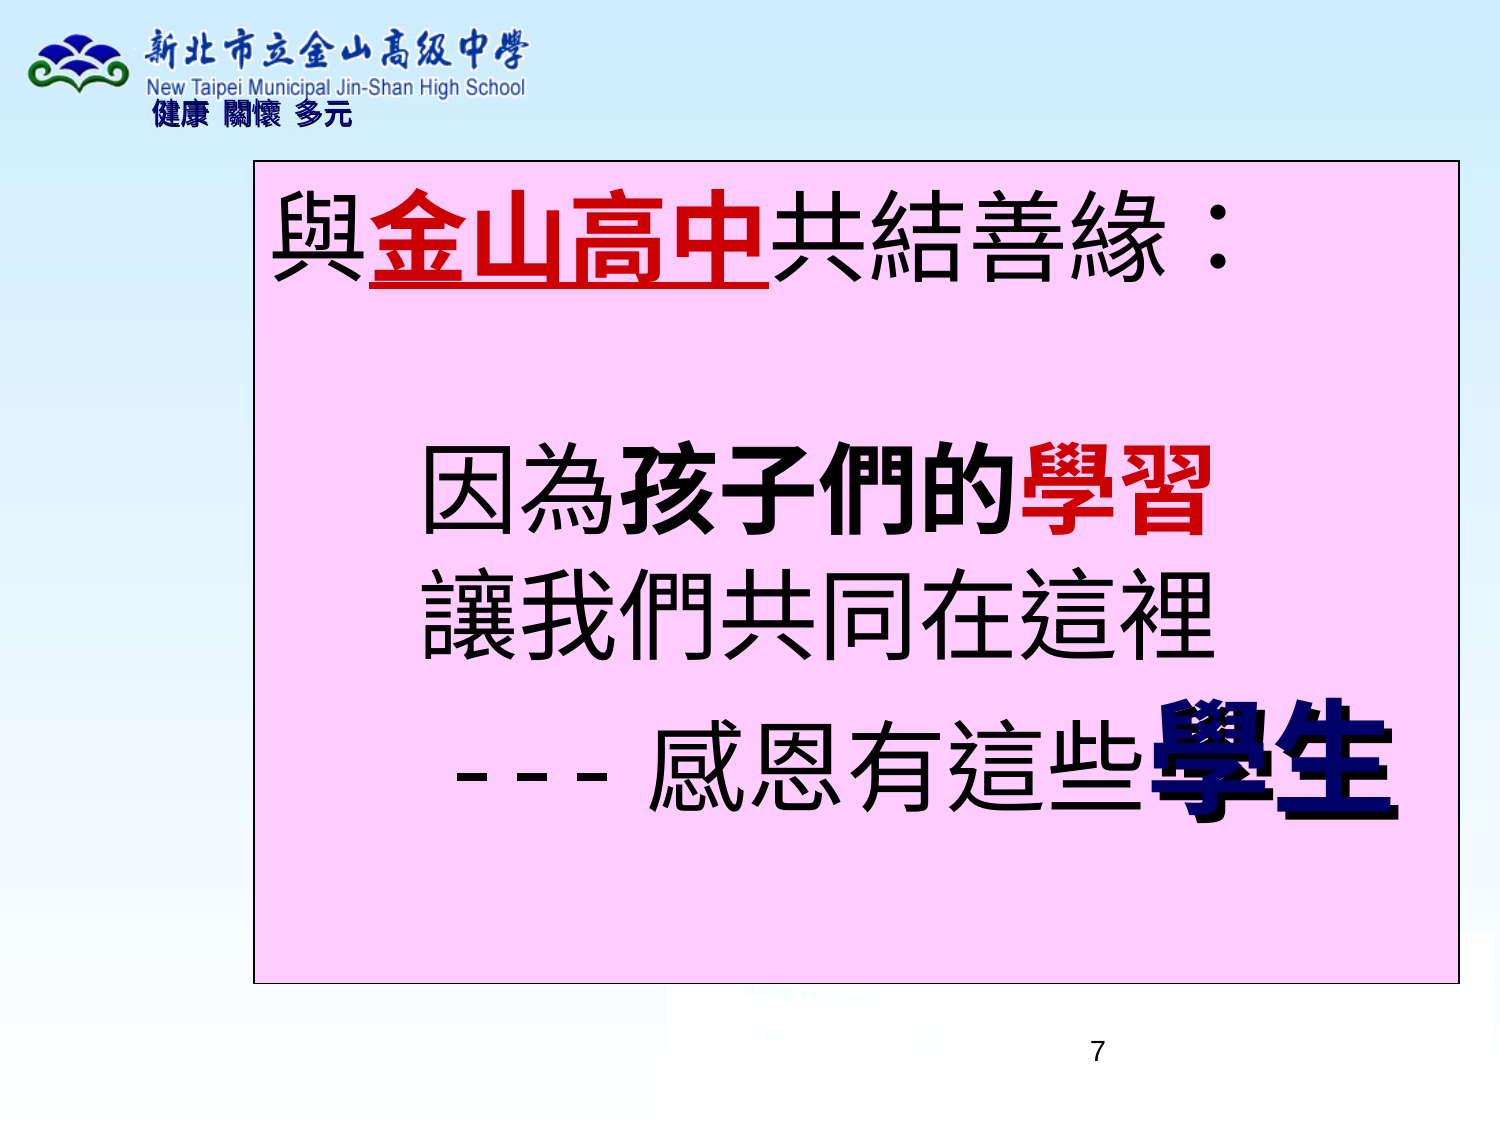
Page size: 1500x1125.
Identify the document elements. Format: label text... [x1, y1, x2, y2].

title 與金山高中共結善緣： 因為孩子們的學習 讓我們共同在這裡 ---感恩有這些學生 [253, 160, 1459, 984]
text_box [1074, 1024, 1426, 1103]
